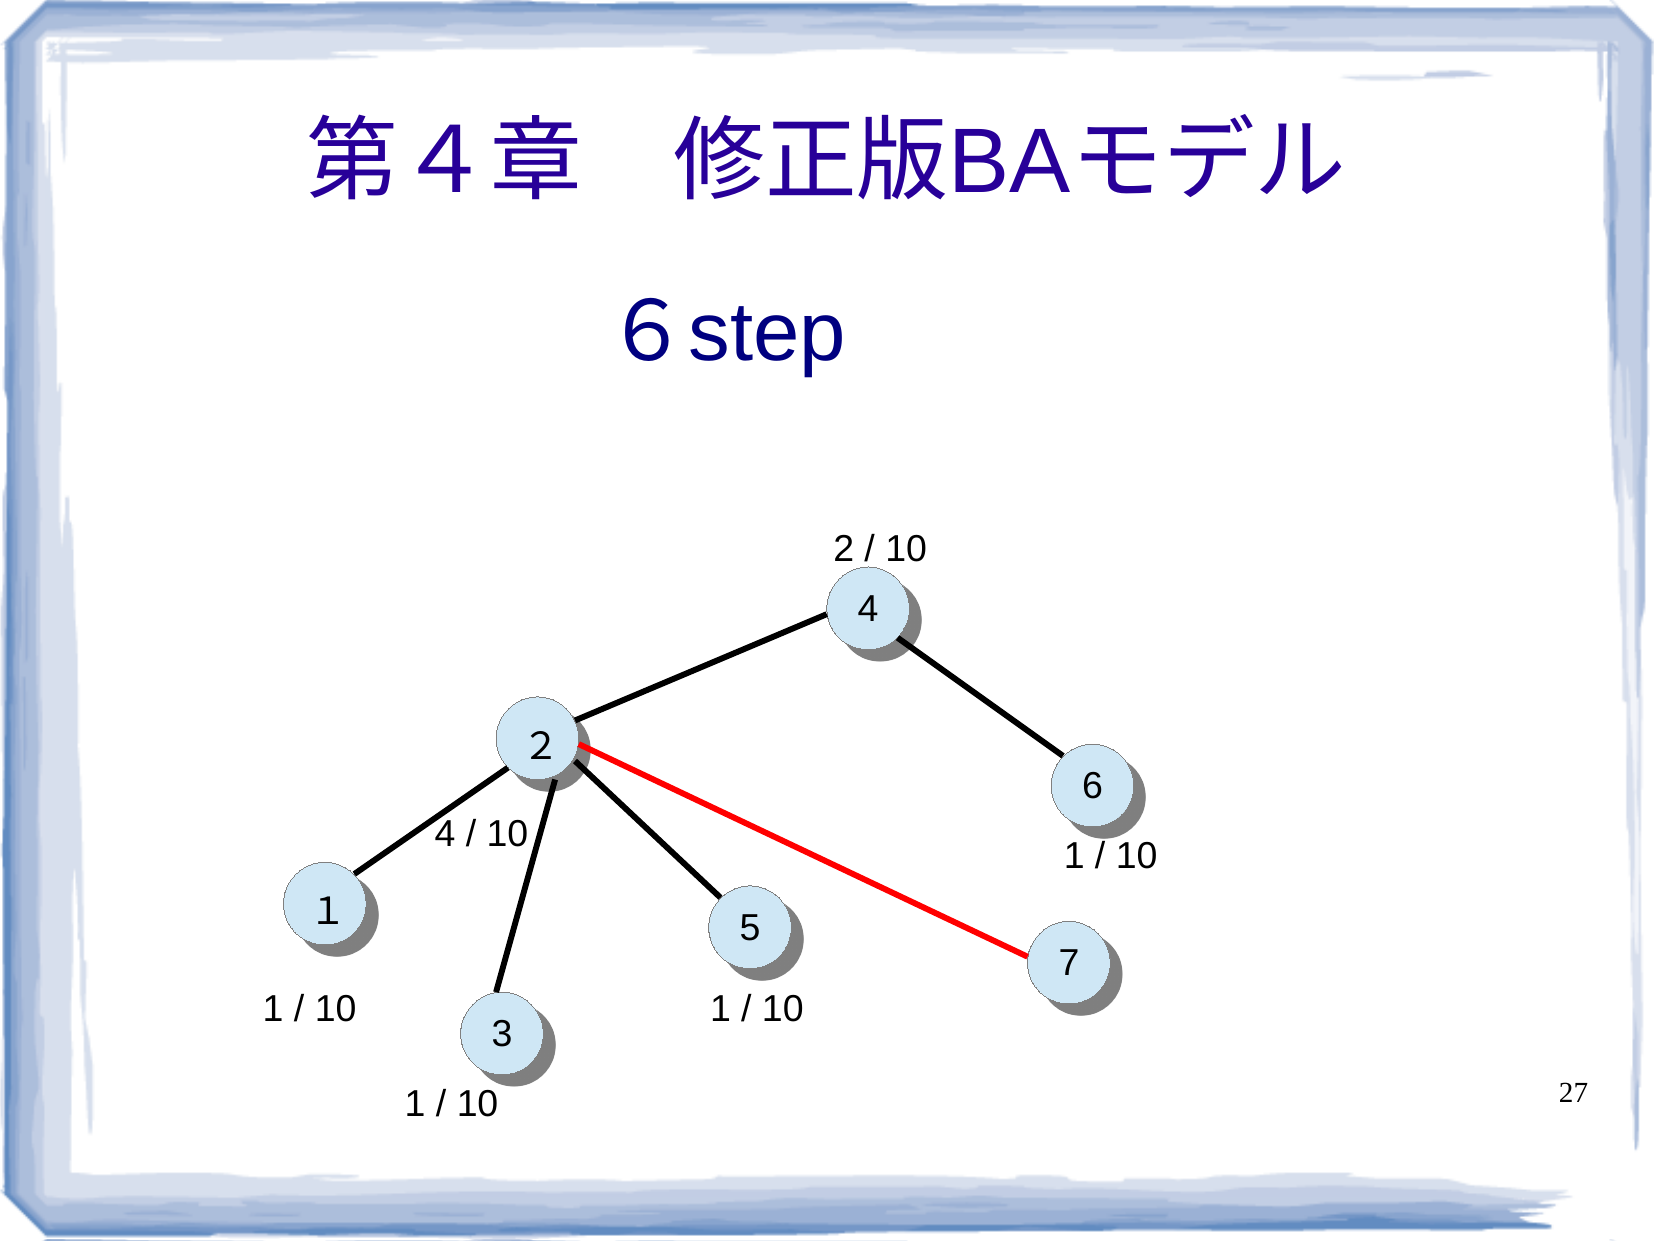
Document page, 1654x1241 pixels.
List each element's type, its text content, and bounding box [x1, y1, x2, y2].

text_box [509, 696, 566, 708]
text_box 7 [1027, 921, 1111, 1004]
text_box 1 / 10 [1048, 826, 1173, 884]
text_box ６step [590, 256, 885, 365]
text_box 3 [460, 992, 544, 1074]
text_box 6 [1051, 744, 1134, 826]
text_box 4 / 10 [536, 835, 544, 863]
title 第４章 修正版BAモデル [82, 49, 1571, 257]
text_box ２ [507, 708, 576, 761]
text_box 1 / 10 [389, 1074, 514, 1132]
text_box 4 / 10 [419, 805, 544, 863]
text_box [496, 710, 572, 780]
text_box [283, 862, 359, 945]
text_box 5 [708, 885, 792, 969]
text_box 2 / 10 [818, 519, 943, 577]
picture [0, 0, 1654, 1241]
text_box [363, 887, 367, 920]
text_box 1 / 10 [695, 980, 819, 1038]
text_box 1 / 10 [248, 980, 372, 1038]
text_box 4 [826, 577, 910, 650]
text_box １ [295, 874, 363, 927]
